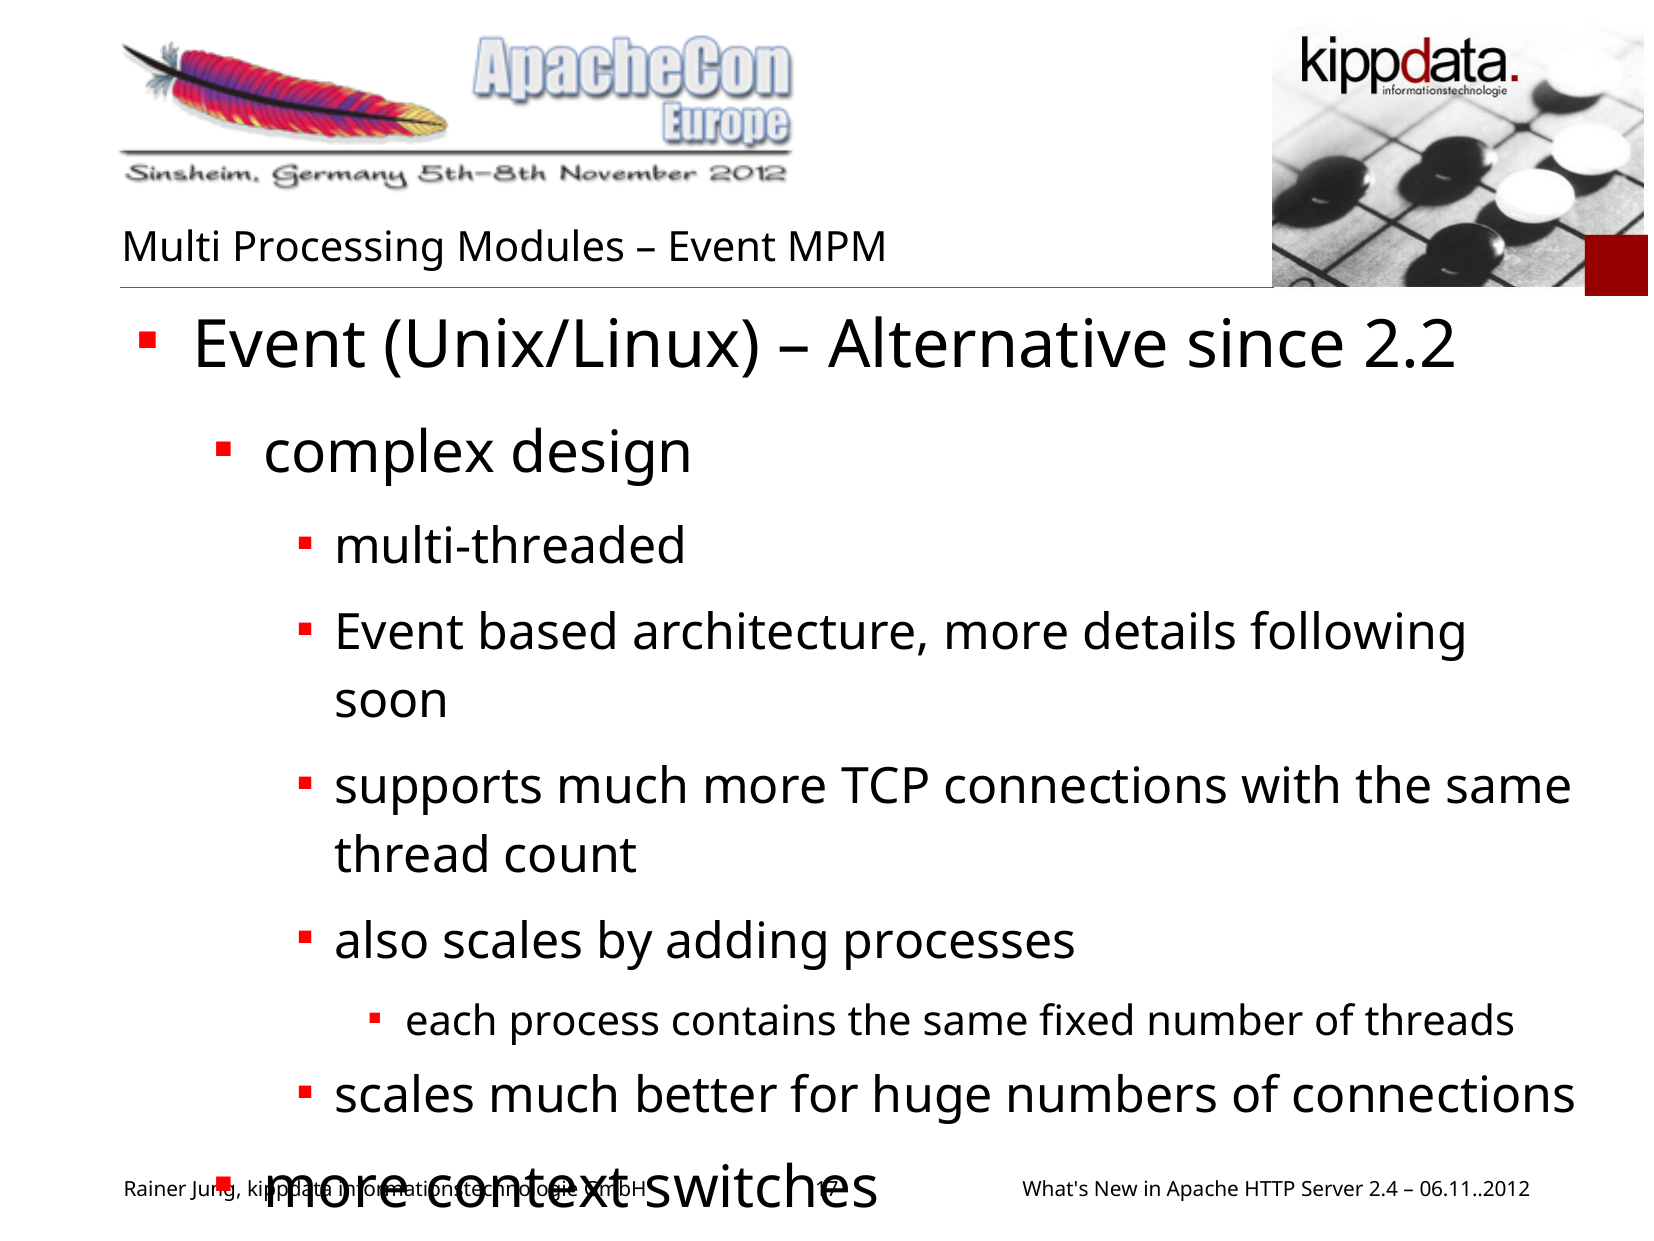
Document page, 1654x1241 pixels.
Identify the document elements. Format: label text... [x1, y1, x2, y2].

picture [113, 32, 797, 195]
picture [1272, 5, 1648, 302]
list Event (Unix/Linux) – Alternative since 2.2 complex design multi-threaded Event based architecture, more details following soon supports much more TCP connections with the same thread count also scales by adding processes each process contains the same fixed number of threads scales much better for huge numbers of connections more context switches reduced problem separation only for modules which are thread-safe [121, 295, 1587, 1179]
title Multi Processing Modules – Event MPM [121, 204, 1242, 286]
